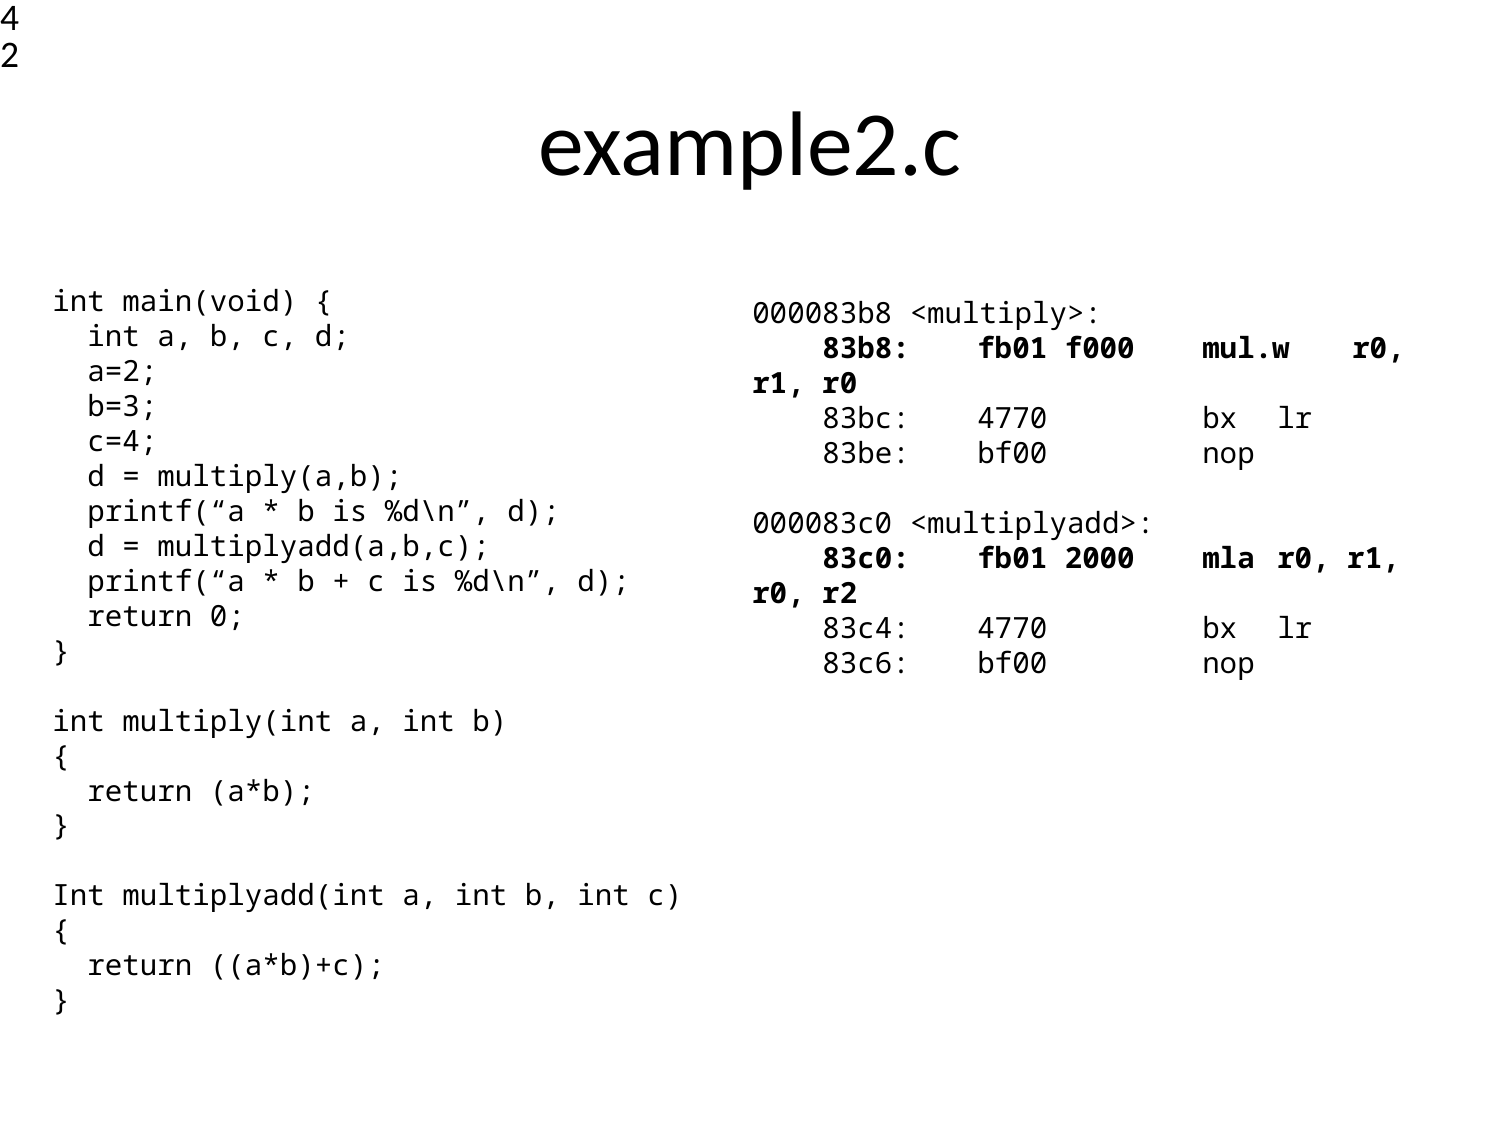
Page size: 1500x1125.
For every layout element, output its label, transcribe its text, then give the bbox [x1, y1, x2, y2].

text_box int main(void) { int a, b, c, d; a=2; b=3; c=4; d = multiply(a,b); printf(“a * b is %d\n”, d); d = multiplyadd(a,b,c); printf(“a * b + c is %d\n”, d); return 0; } int multiply(int a, int b) { return (a*b); } Int multiplyadd(int a, int b, int c) { return ((a*b)+c); } [37, 274, 738, 1024]
title example2.c [75, 45, 1425, 233]
text_box 000083b8 <multiply>: 83b8: fb01 f000 mul.w r0, r1, r0 83bc: 4770 bx lr 83be: bf00 nop 000083c0 <multiplyadd>: 83c0: fb01 2000 mla r0, r1, r0, r2 83c4: 4770 bx lr 83c6: bf00 nop [738, 287, 1438, 687]
